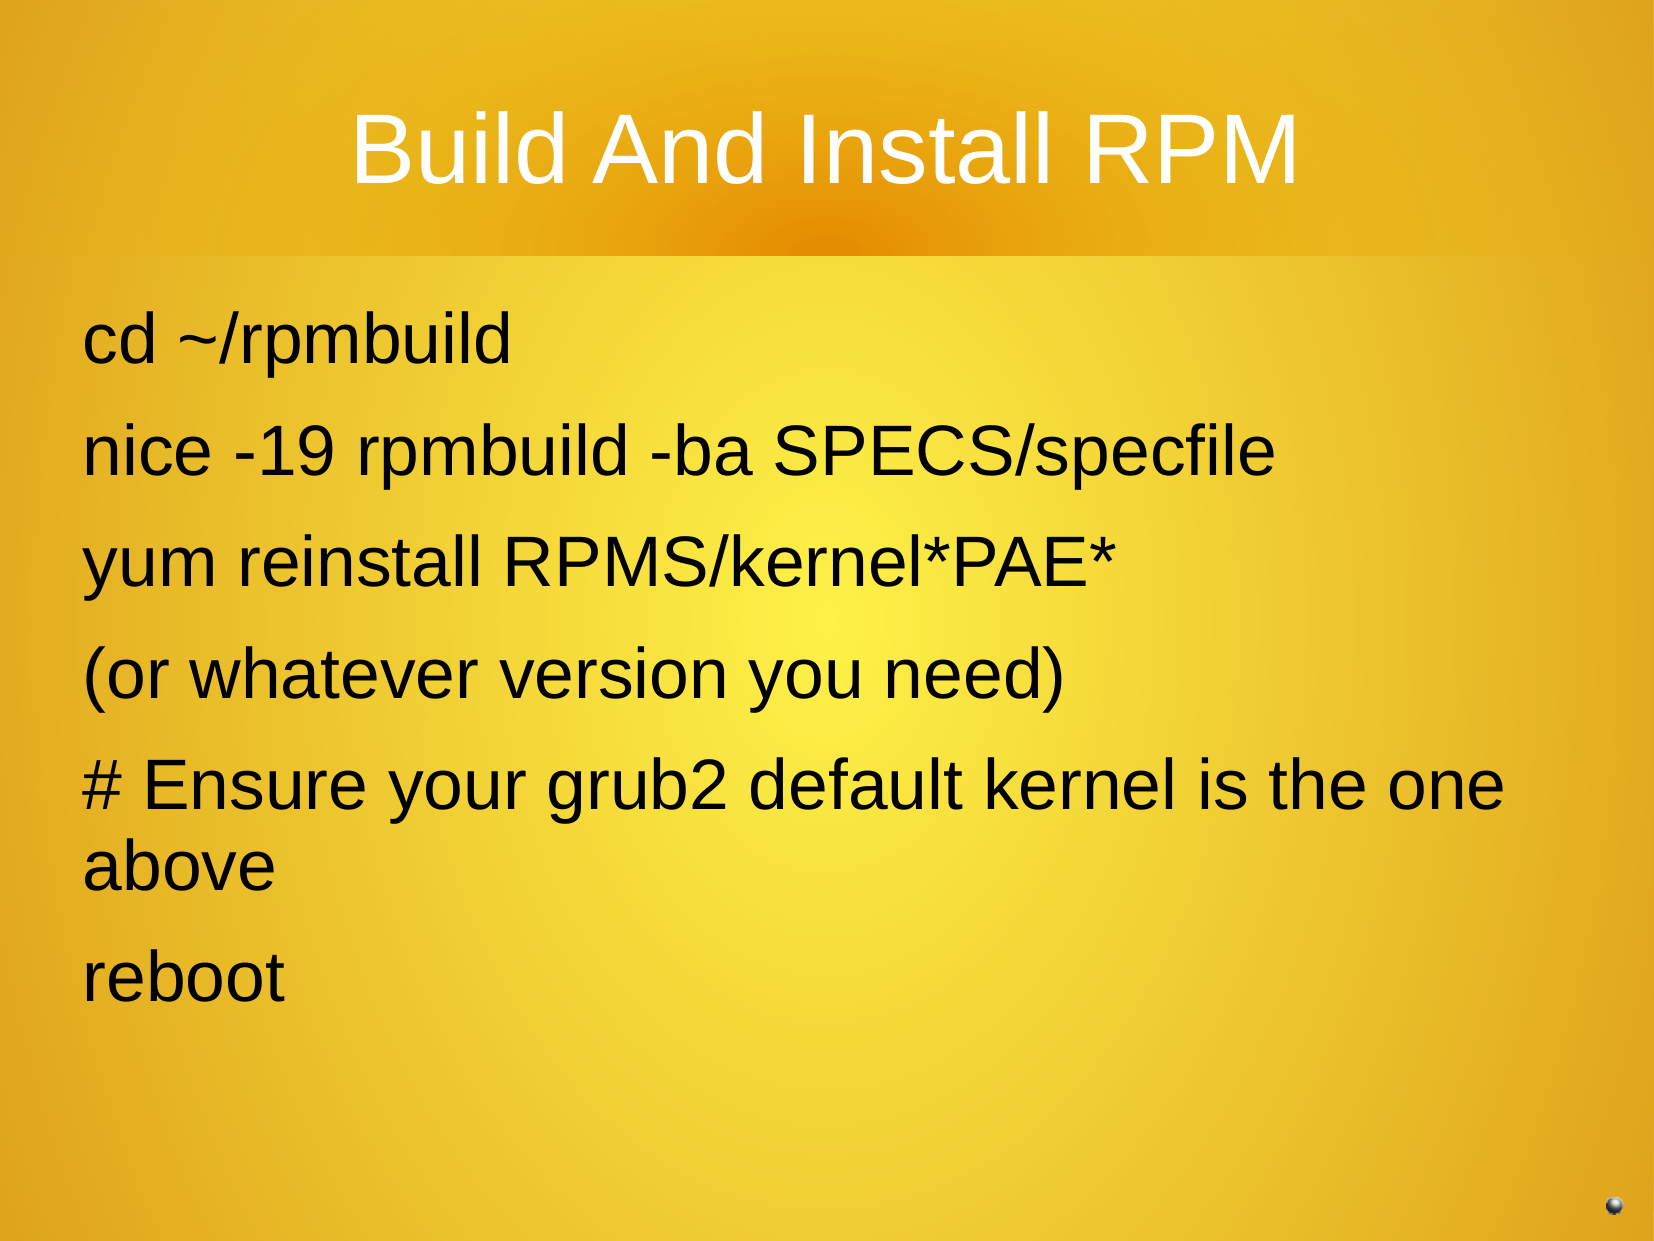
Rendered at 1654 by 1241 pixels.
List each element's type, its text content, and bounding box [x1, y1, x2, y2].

list cd ~/rpmbuild nice -19 rpmbuild -ba SPECS/specfile yum reinstall RPMS/kernel*PAE* (or whatever version you need) # Ensure your grub2 default kernel is the one above reboot [82, 299, 1571, 1019]
title Build And Install RPM [82, 47, 1571, 252]
picture [1606, 1197, 1624, 1215]
